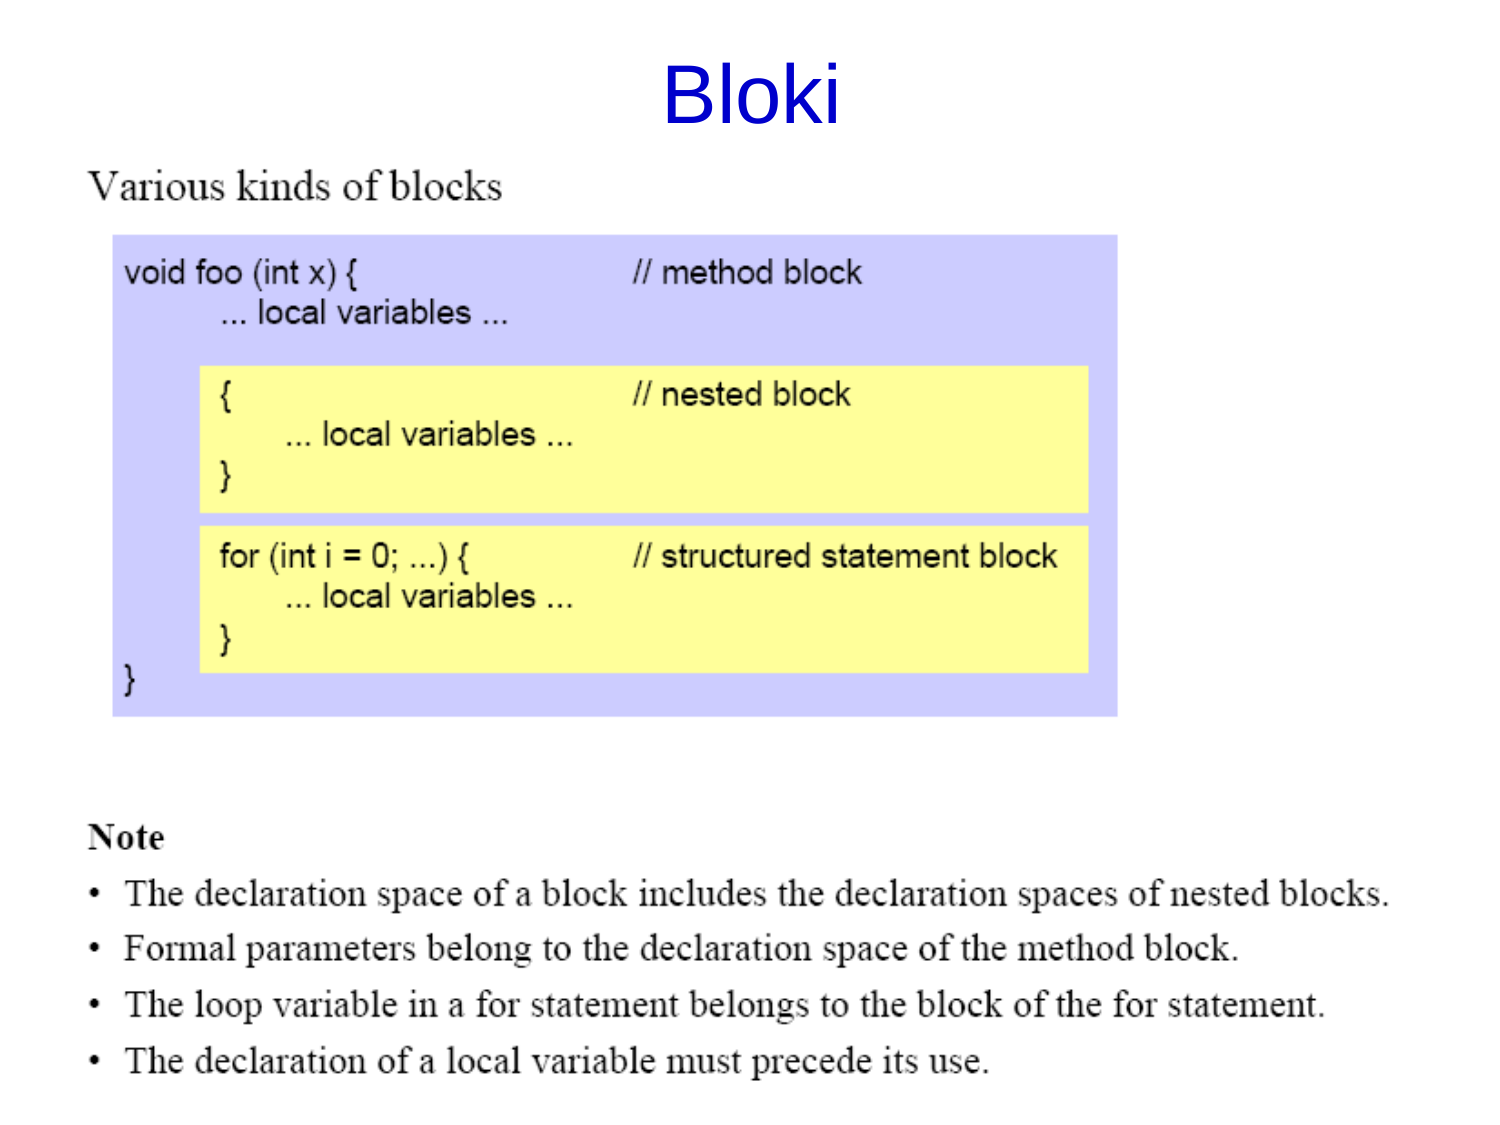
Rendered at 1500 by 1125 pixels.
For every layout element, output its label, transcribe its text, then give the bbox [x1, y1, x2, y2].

title Bloki [76, 30, 1427, 149]
text_box [53, 157, 1447, 1110]
